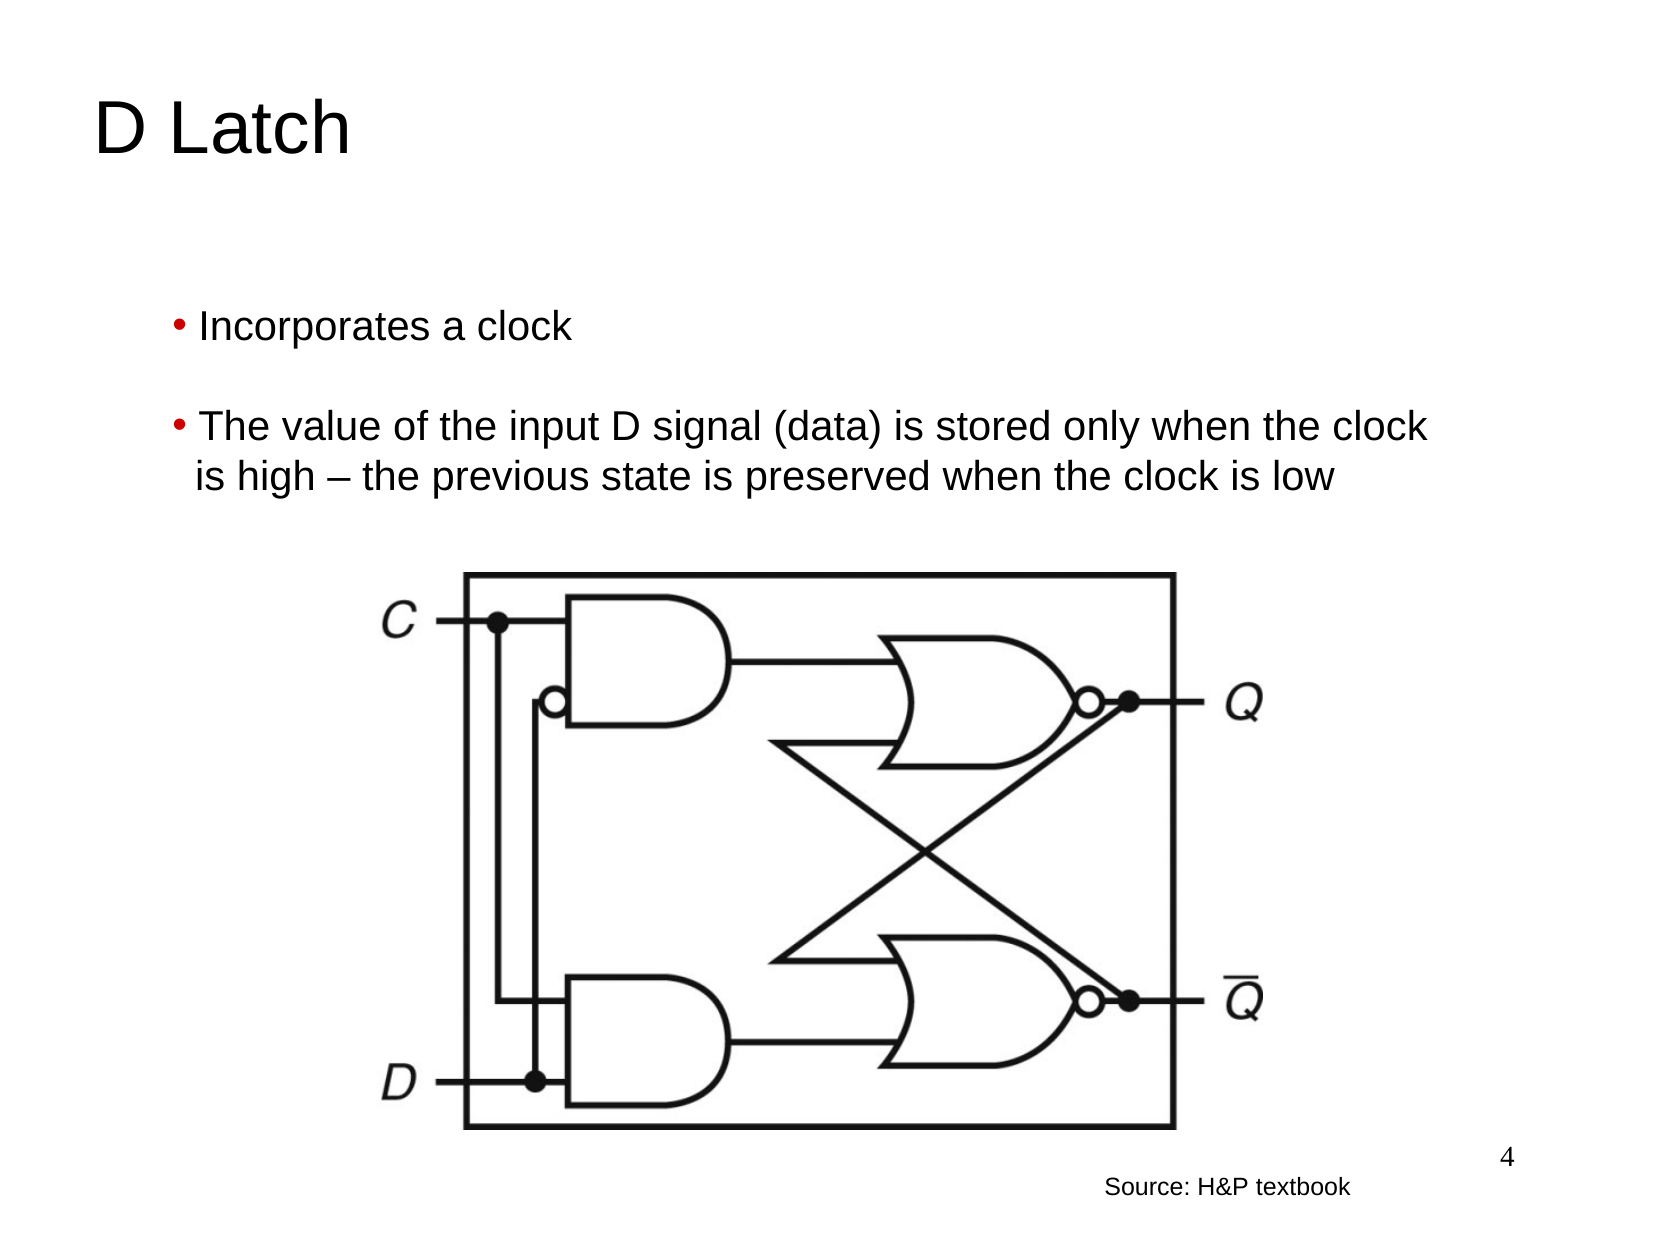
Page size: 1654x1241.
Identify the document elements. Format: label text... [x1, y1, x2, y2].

text_box Source: H&P textbook [1089, 1162, 1367, 1209]
text_box Incorporates a clock The value of the input D signal (data) is stored only when the clock is high – the previous state is preserved when the clock is low [157, 291, 1444, 507]
picture [377, 572, 1263, 1130]
text_box <number> [1185, 1129, 1530, 1213]
text_box D Latch [78, 71, 367, 177]
